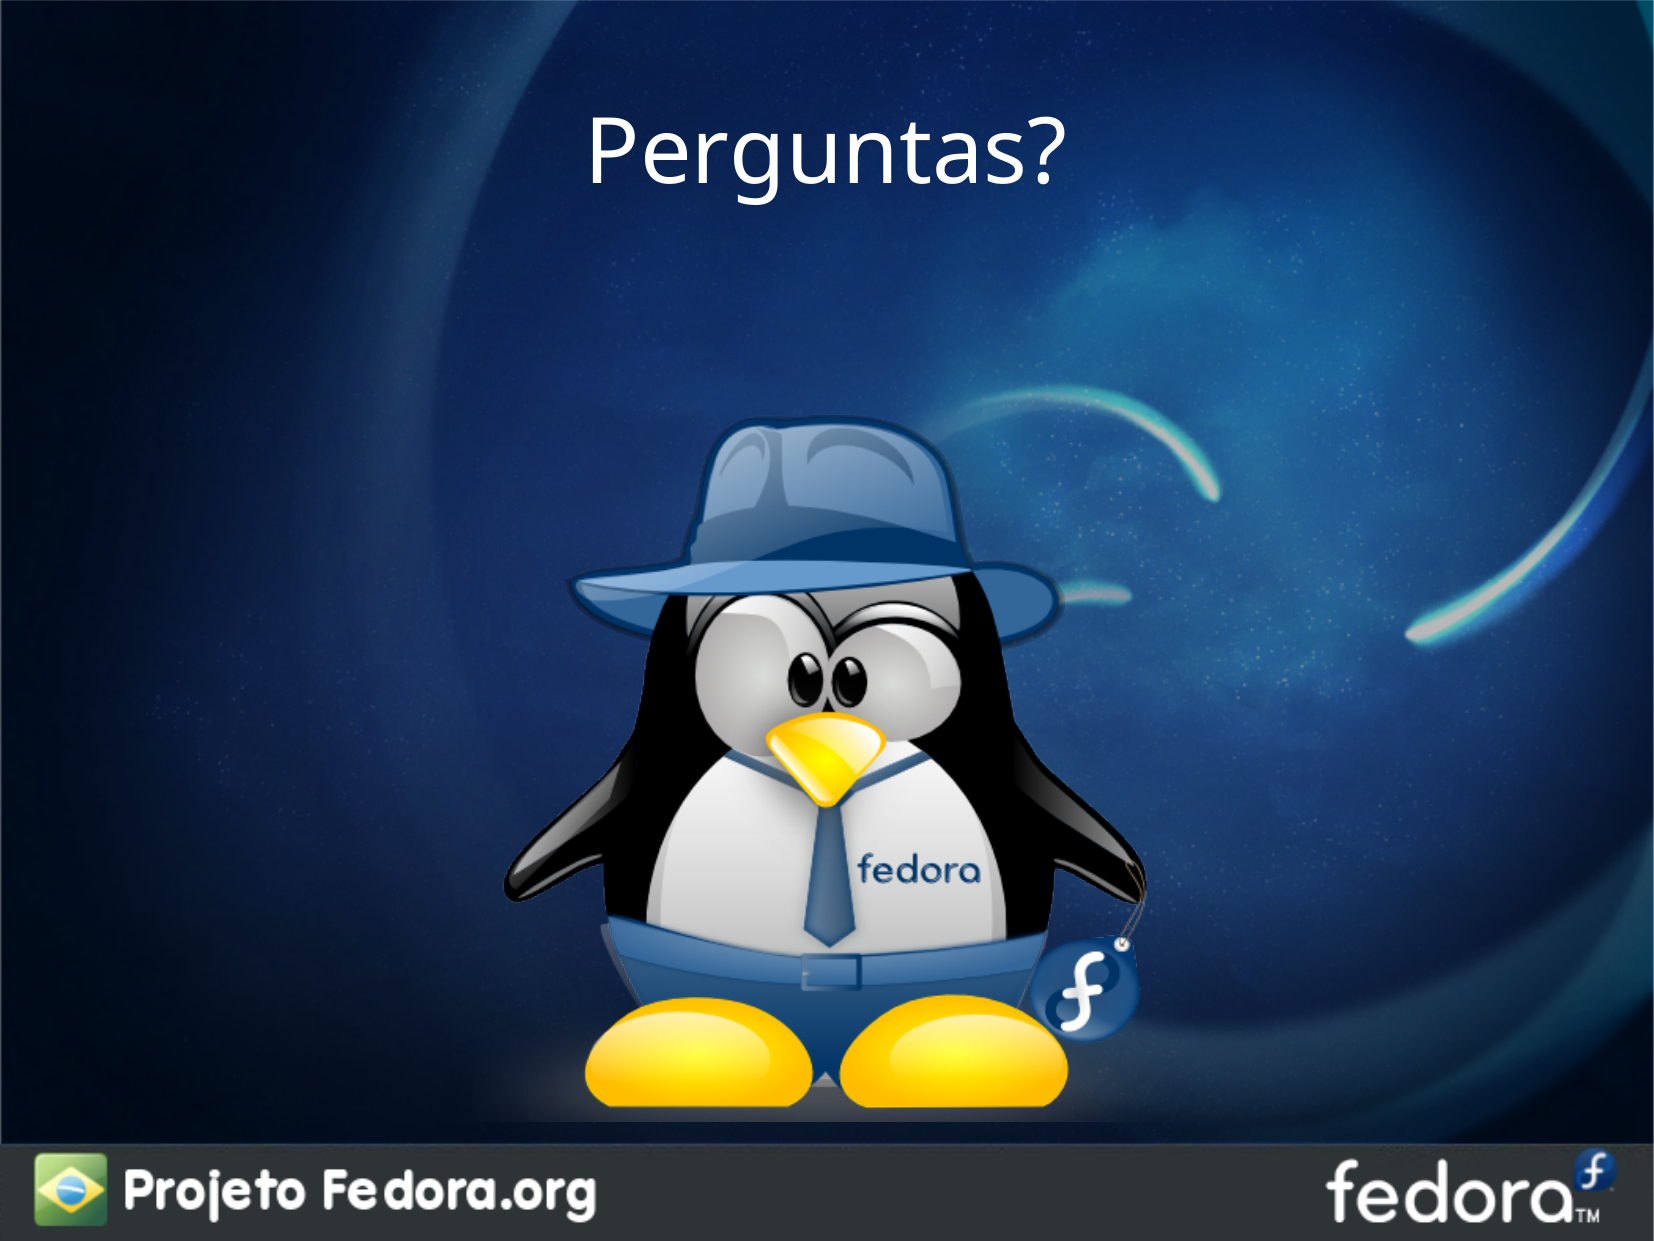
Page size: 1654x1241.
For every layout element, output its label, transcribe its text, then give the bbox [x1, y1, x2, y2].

title Perguntas? [82, 49, 1571, 257]
picture [0, 0, 1654, 1241]
